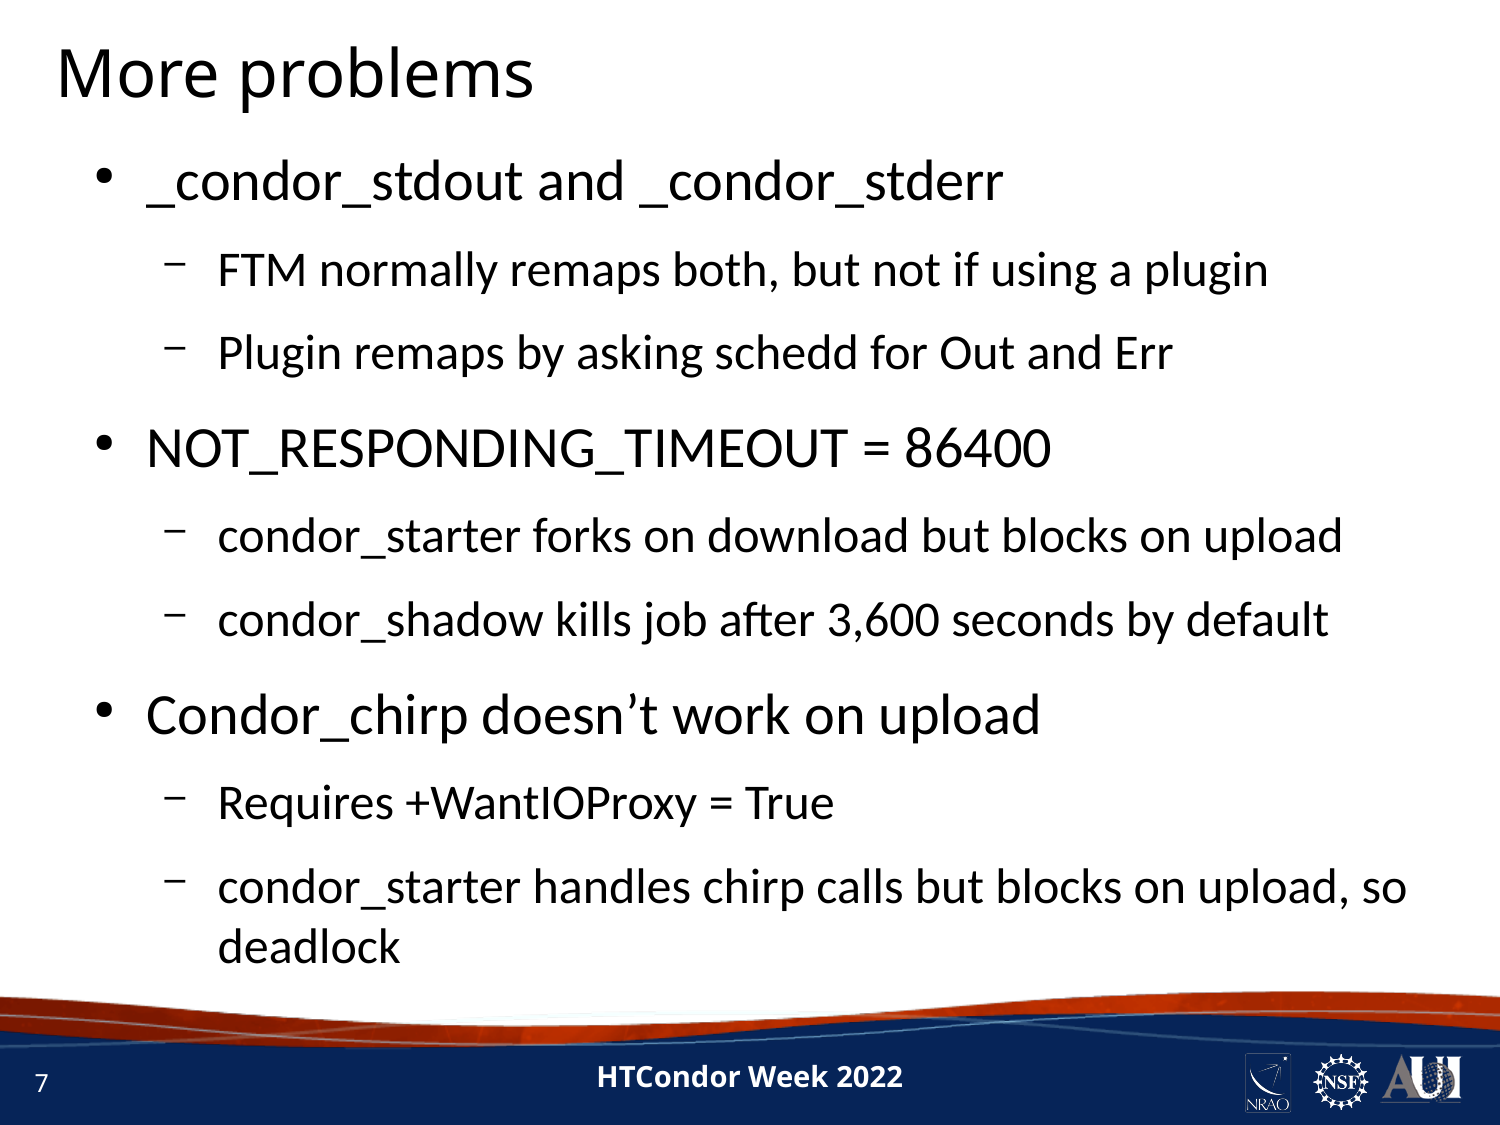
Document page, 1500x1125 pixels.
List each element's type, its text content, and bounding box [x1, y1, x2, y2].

list More problems [41, 23, 1458, 103]
picture [0, 981, 1500, 1109]
list _condor_stdout and _condor_stderr FTM normally remaps both, but not if using a plugin Plugin remaps by asking schedd for Out and Err NOT_RESPONDING_TIMEOUT = 86400 condor_starter forks on download but blocks on upload condor_shadow kills job after 3,600 seconds by default Condor_chirp doesn’t work on upload Requires +WantIOProxy = True condor_starter handles chirp calls but blocks on upload, so deadlock [61, 135, 1478, 976]
